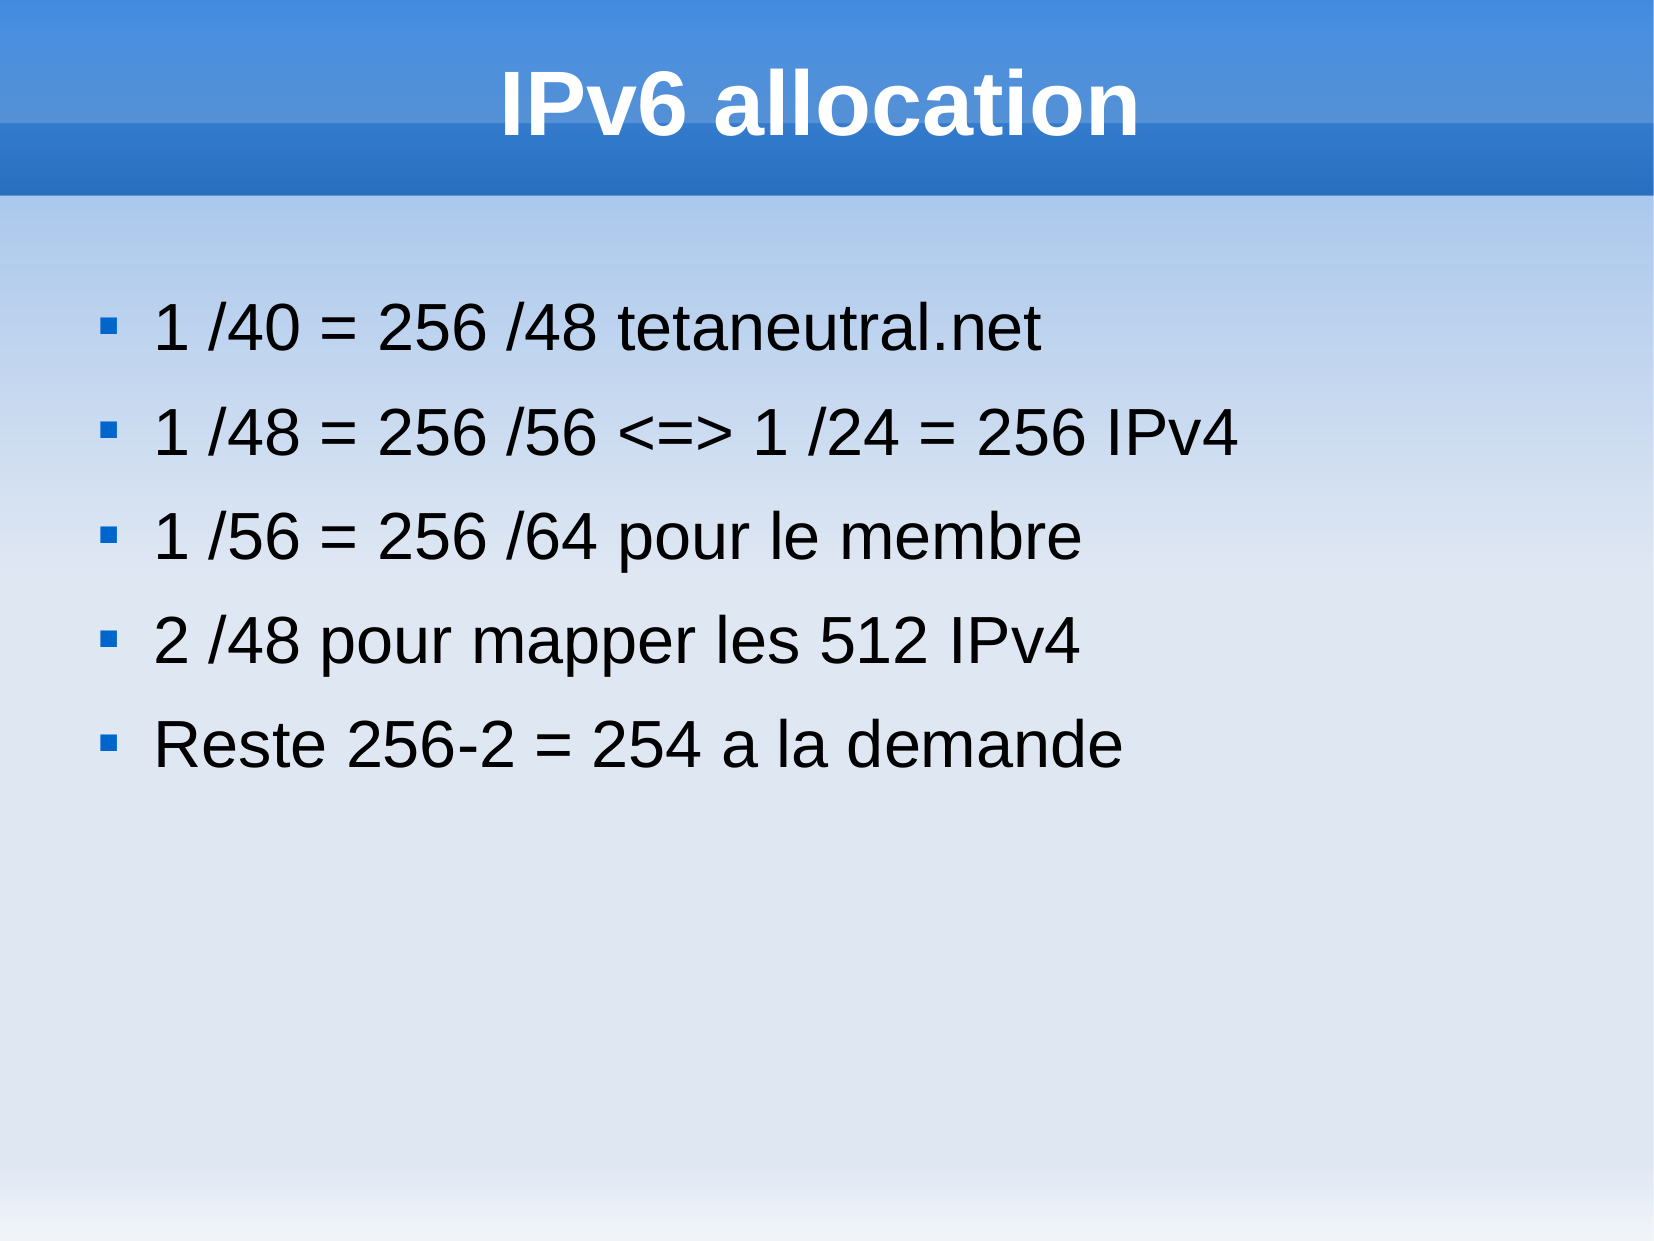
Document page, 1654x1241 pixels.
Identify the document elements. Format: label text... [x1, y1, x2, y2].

list 1 /40 = 256 /48 tetaneutral.net 1 /48 = 256 /56 <=> 1 /24 = 256 IPv4 1 /56 = 256 /64 pour le membre 2 /48 pour mapper les 512 IPv4 Reste 256-2 = 254 a la demande [82, 290, 1571, 1094]
picture [0, 0, 1654, 1241]
title IPv6 allocation [76, 7, 1565, 200]
